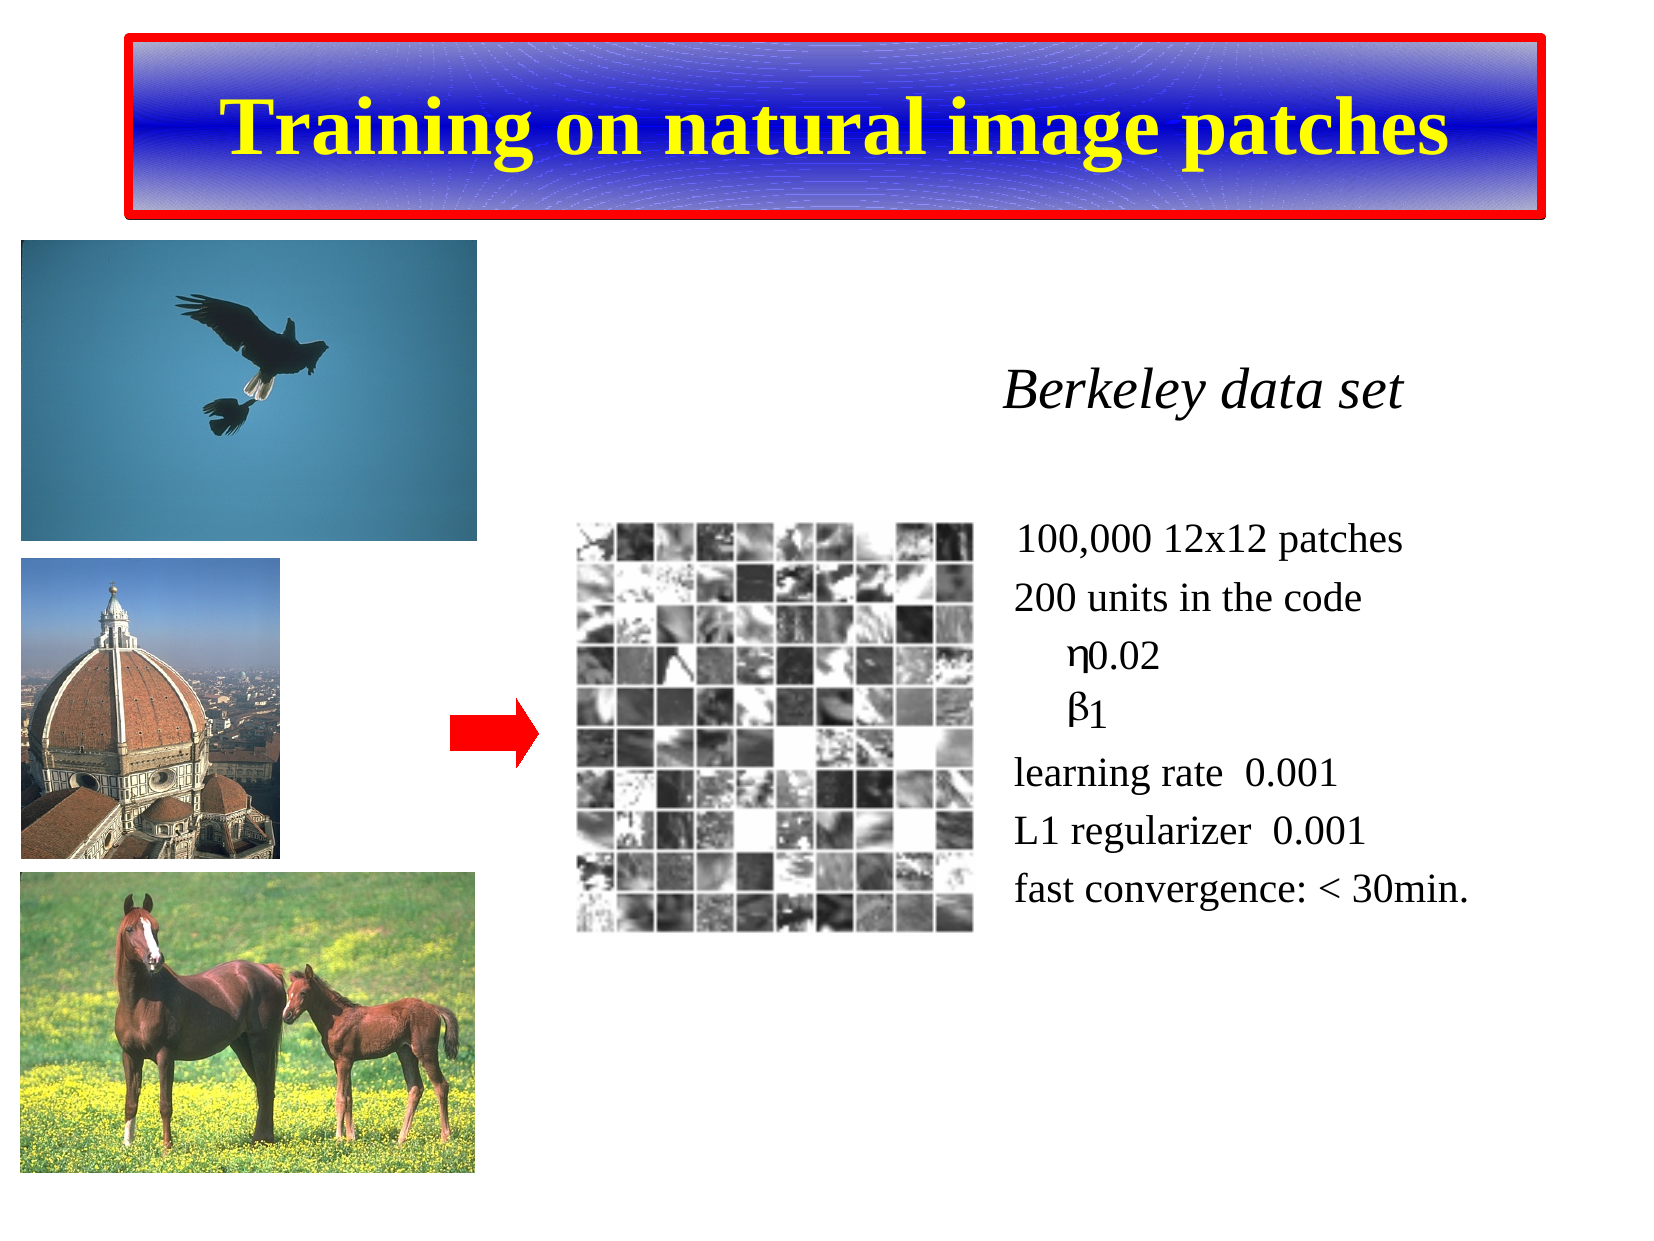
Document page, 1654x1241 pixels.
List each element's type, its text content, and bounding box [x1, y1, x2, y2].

text_box 100,000 12x12 patches 200 units in the code 0.02 1 learning rate 0.001 L1 regularizer 0.001 fast convergence: < 30min. [1003, 507, 1581, 1086]
text_box Berkeley data set [1002, 356, 1519, 447]
picture [21, 558, 280, 859]
picture [20, 872, 475, 1174]
picture [575, 521, 977, 936]
text_box [450, 698, 539, 768]
title Training on natural image patches [128, 37, 1542, 215]
picture [21, 240, 477, 541]
chart [1052, 617, 1106, 733]
